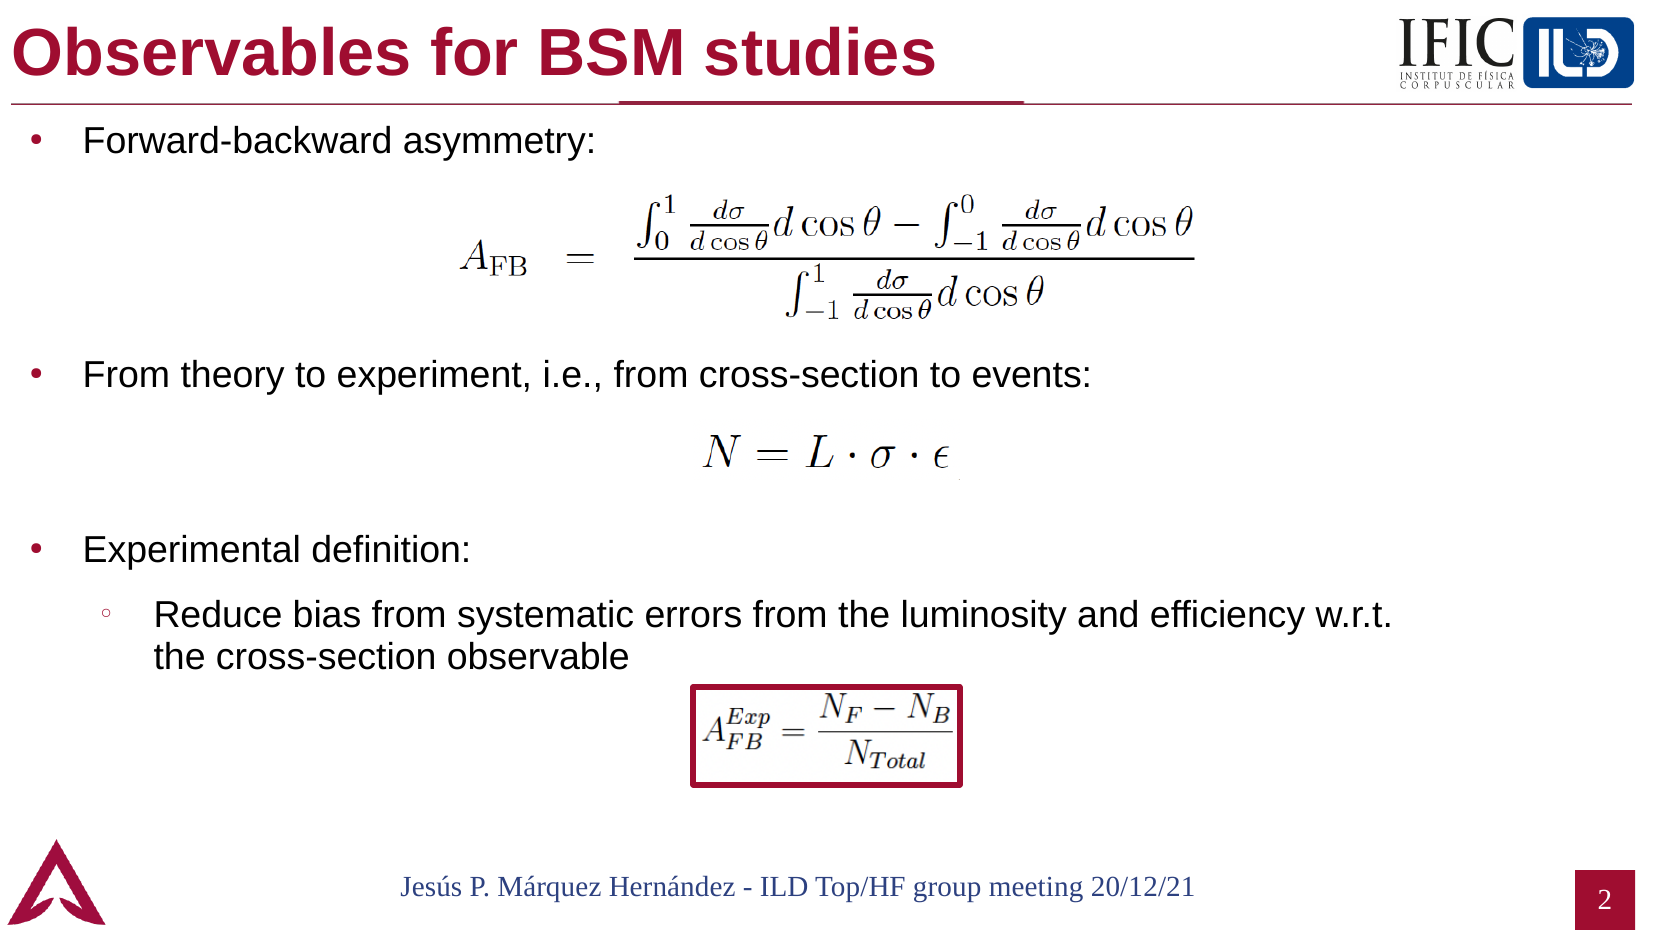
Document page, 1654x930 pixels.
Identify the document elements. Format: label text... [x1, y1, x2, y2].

list Forward-backward asymmetry: From theory to experiment, i.e., from cross-section to events: Experimental definition: Reduce bias from systematic errors from the luminosity and efficiency w.r.t. the cross-section observable [11, 119, 1396, 766]
picture [696, 690, 957, 782]
picture [693, 419, 960, 480]
picture [11, 101, 1632, 105]
picture [7, 839, 106, 925]
picture [454, 186, 1199, 331]
picture [1500, 16, 1517, 92]
picture [1522, 14, 1635, 90]
title Observables for BSM studies [11, 14, 1500, 102]
